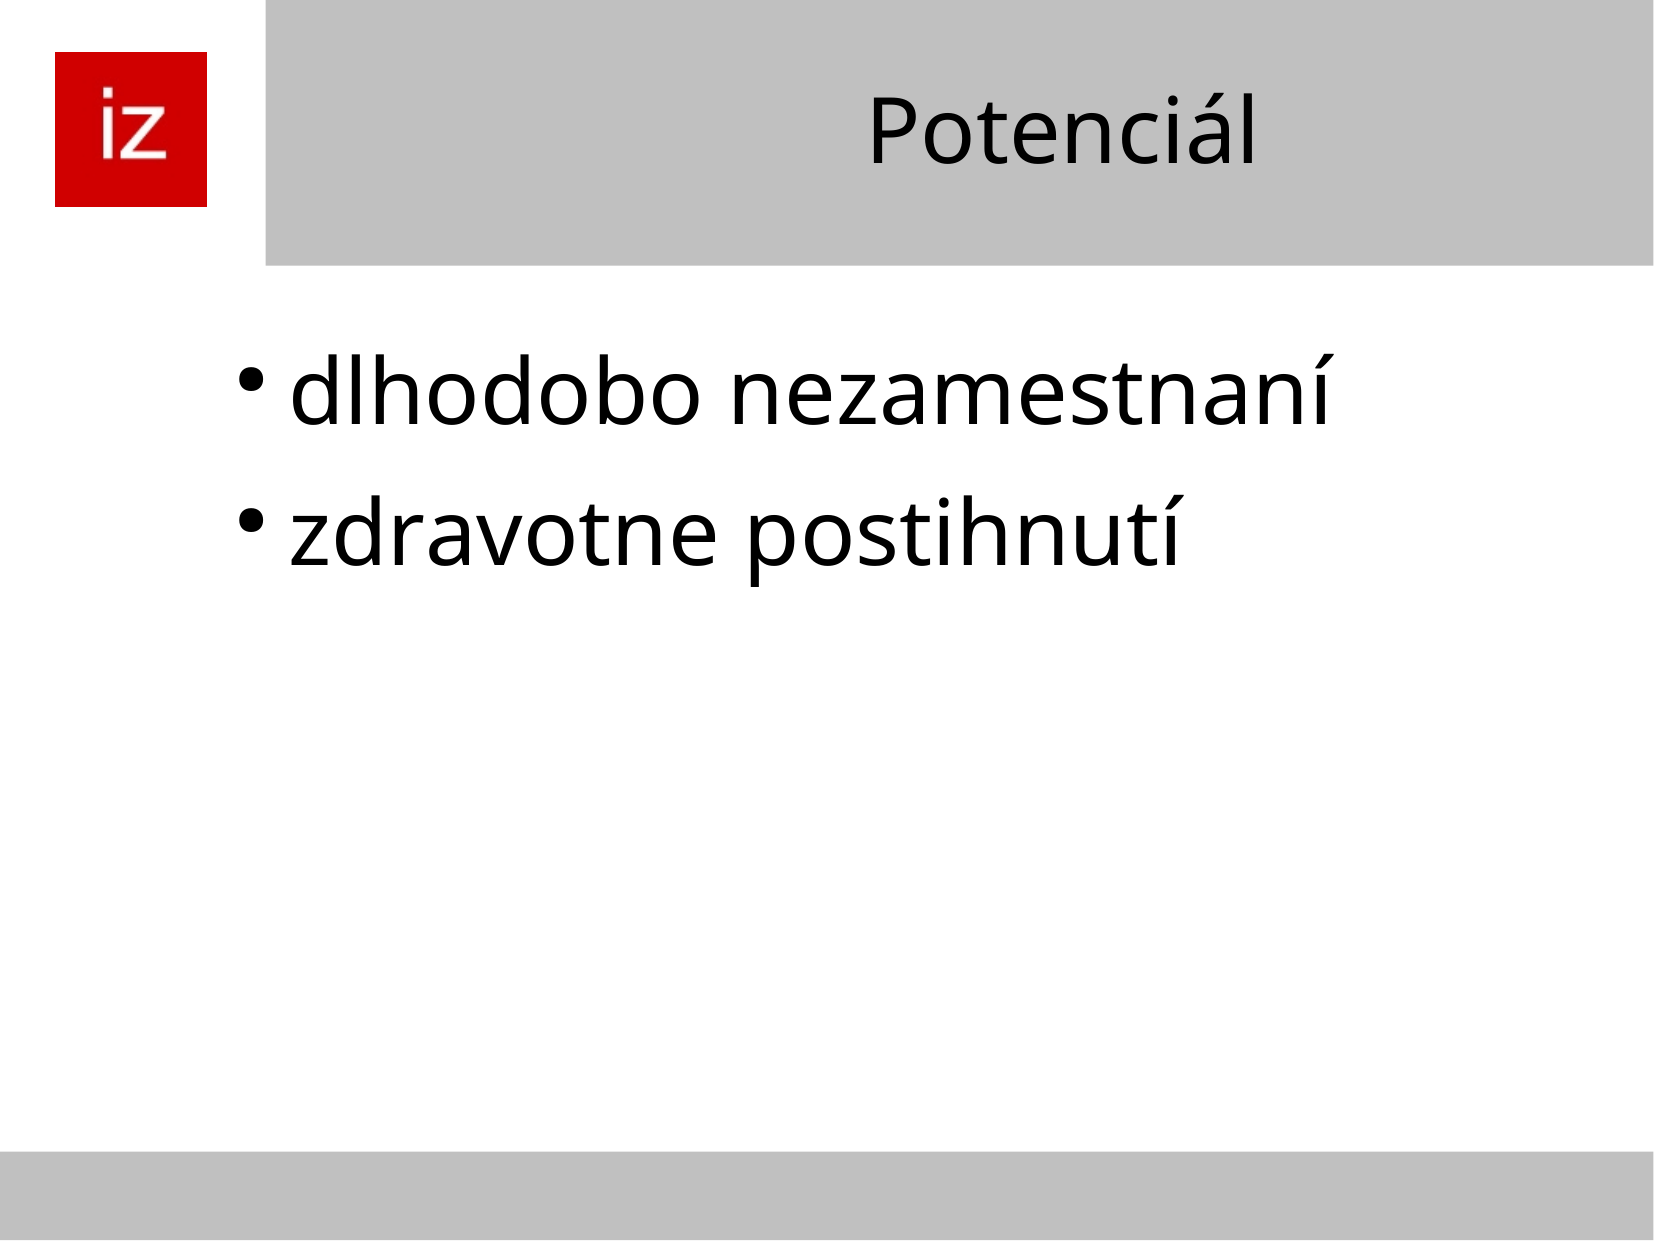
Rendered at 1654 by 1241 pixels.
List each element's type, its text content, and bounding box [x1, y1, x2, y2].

list dlhodobo nezamestnaní zdravotne postihnutí [121, 344, 1533, 1126]
title Potenciál [561, 29, 1565, 237]
picture [55, 52, 207, 207]
